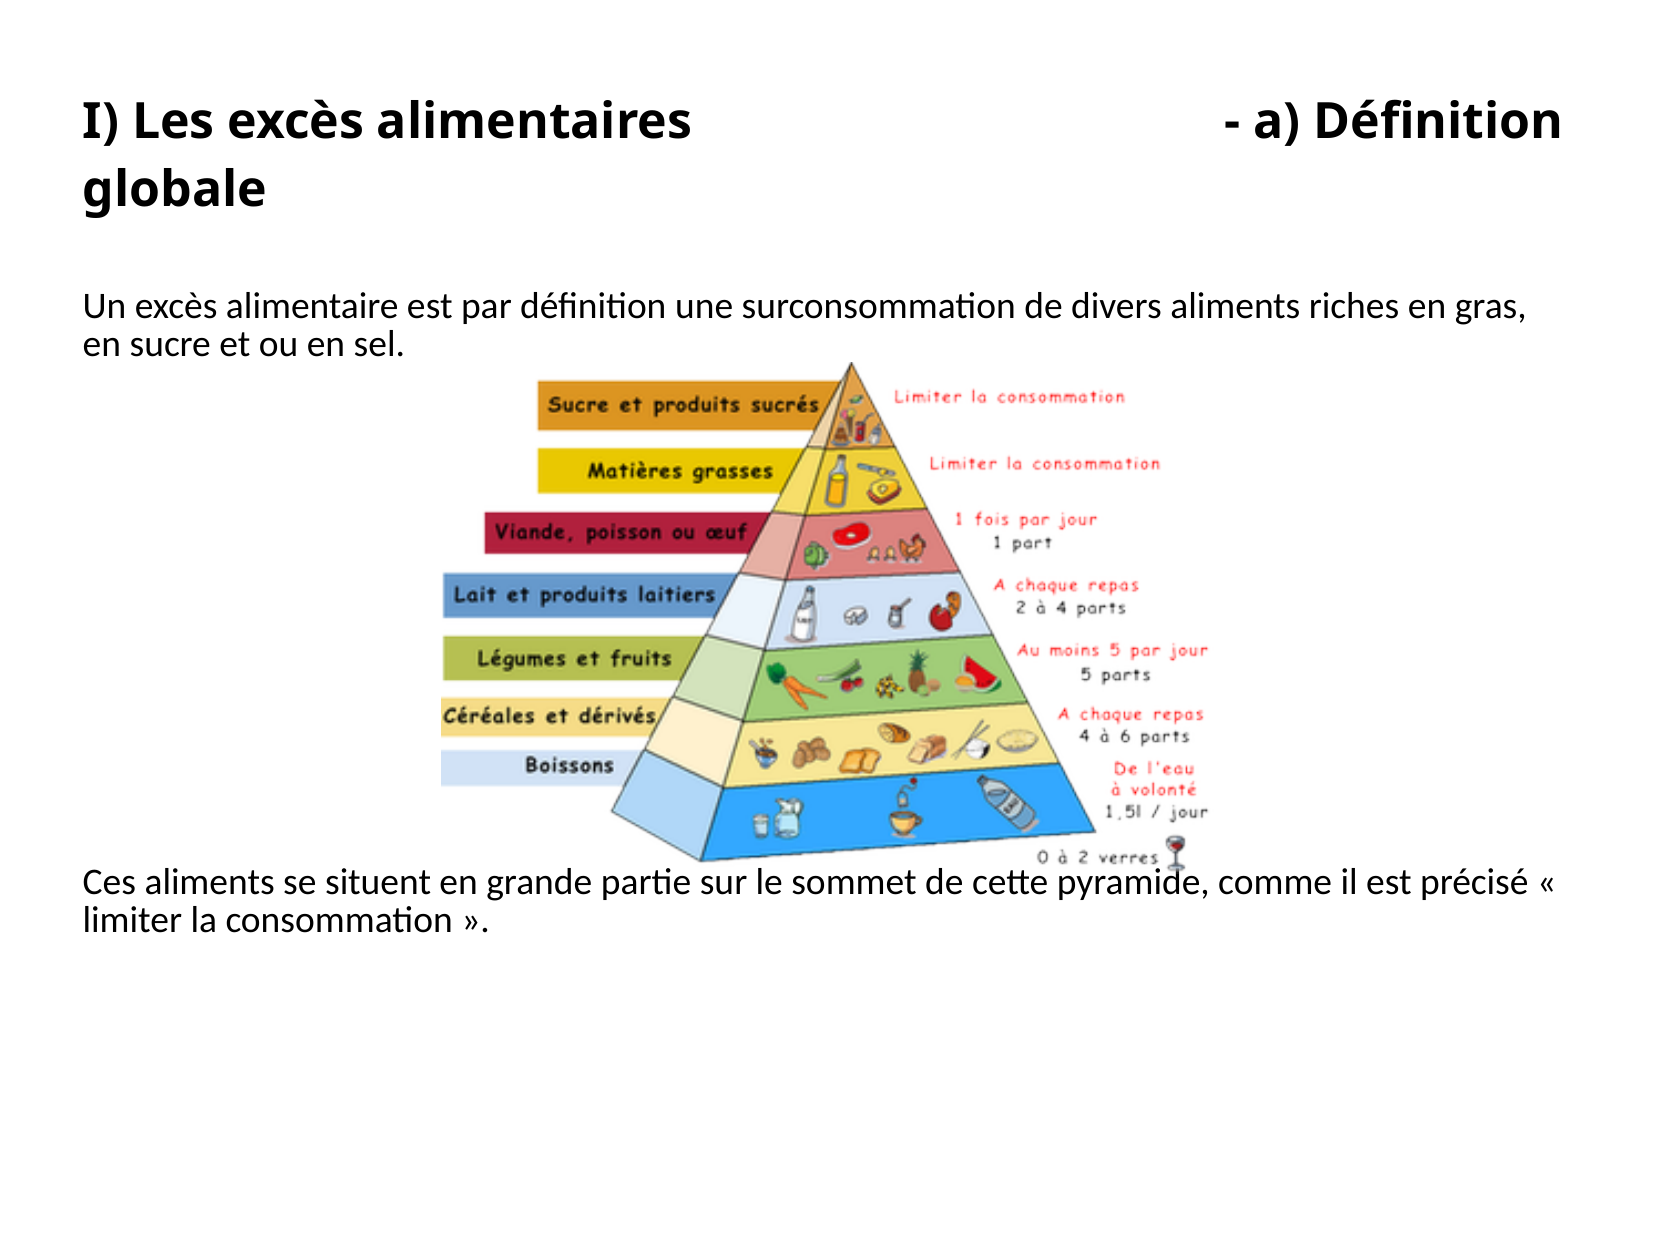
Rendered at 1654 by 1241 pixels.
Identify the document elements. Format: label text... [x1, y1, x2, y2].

picture [441, 362, 1217, 875]
title I) Les excès alimentaires - a) Définition globale [82, 49, 1571, 257]
list Un excès alimentaire est par définition une surconsommation de divers aliments riches en gras, en sucre et ou en sel. Pyramide alimentaire Ces aliments se situent en grande partie sur le sommet de cette pyramide, comme il est précisé « limiter la consommation ». [82, 290, 1571, 1123]
